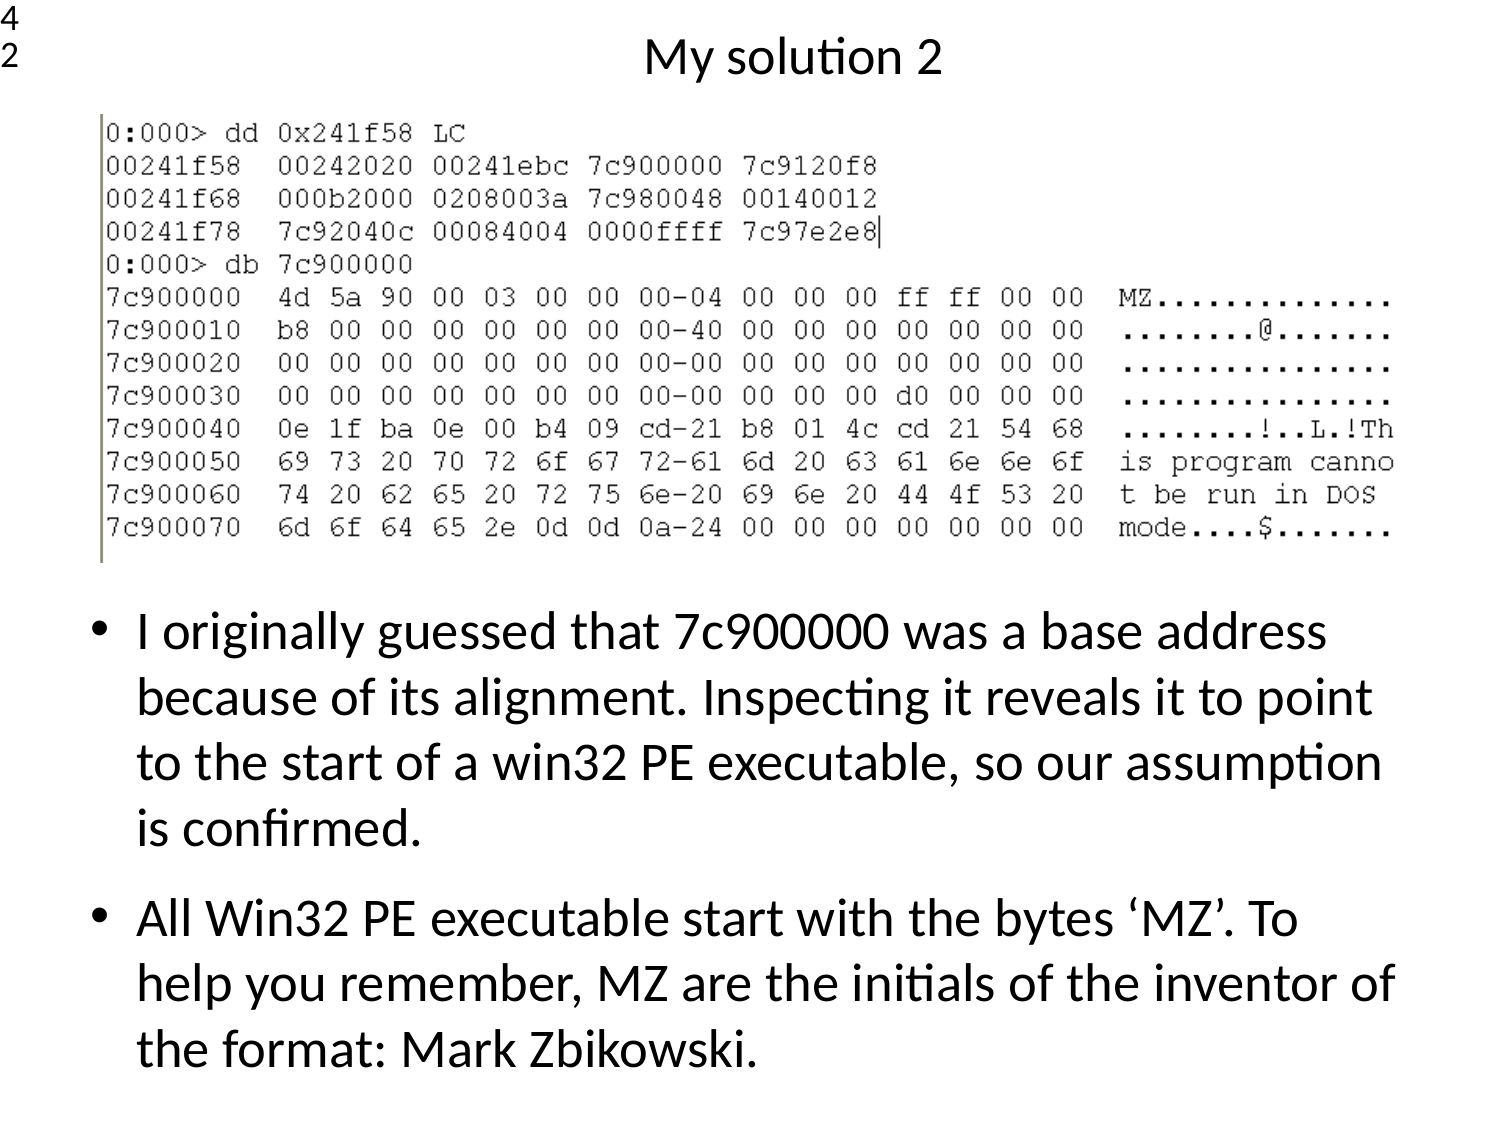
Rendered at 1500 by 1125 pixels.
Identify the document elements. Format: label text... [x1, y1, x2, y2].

title My solution 2 [237, 12, 1350, 93]
list I originally guessed that 7c900000 was a base address because of its alignment. Inspecting it reveals it to point to the start of a win32 PE executable, so our assumption is confirmed. All Win32 PE executable start with the bytes ‘MZ’. To help you remember, MZ are the initials of the inventor of the format: Mark Zbikowski. [75, 587, 1425, 1088]
picture [100, 114, 1412, 563]
